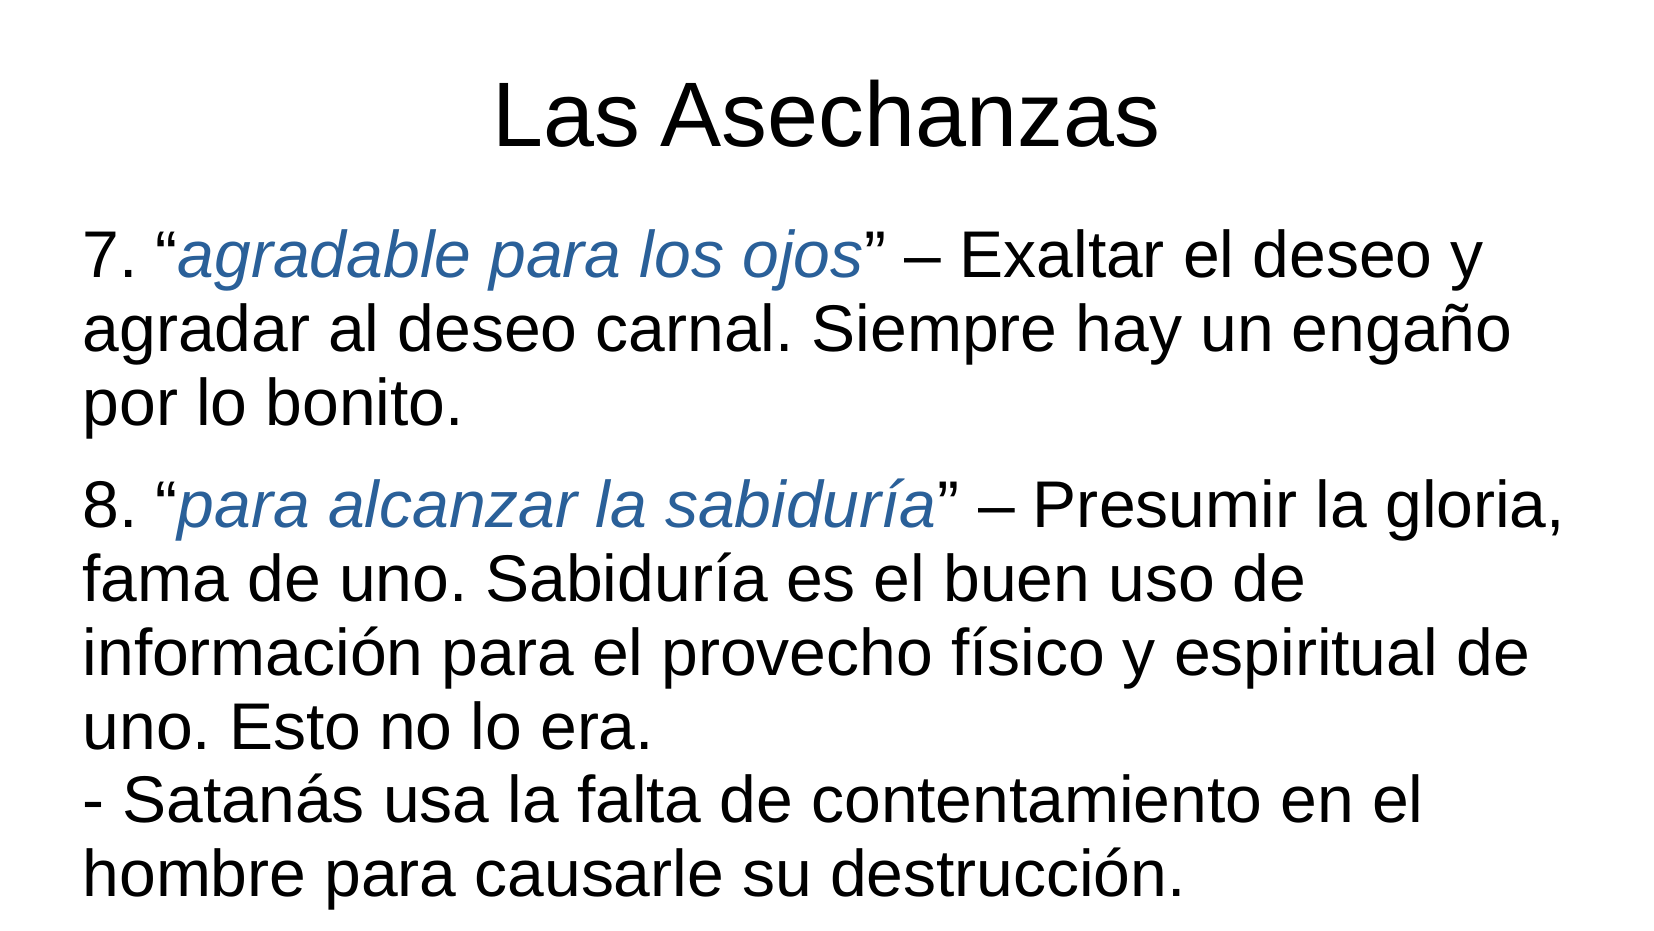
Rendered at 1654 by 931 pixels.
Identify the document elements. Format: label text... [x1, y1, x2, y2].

title Las Asechanzas [82, 37, 1571, 193]
list 7. “agradable para los ojos” – Exaltar el deseo y agradar al deseo carnal. Siempre hay un engaño por lo bonito. 8. “para alcanzar la sabiduría” – Presumir la gloria, fama de uno. Sabiduría es el buen uso de información para el provecho físico y espiritual de uno. Esto no lo era. - Satanás usa la falta de contentamiento en el hombre para causarle su destrucción. [82, 217, 1571, 916]
